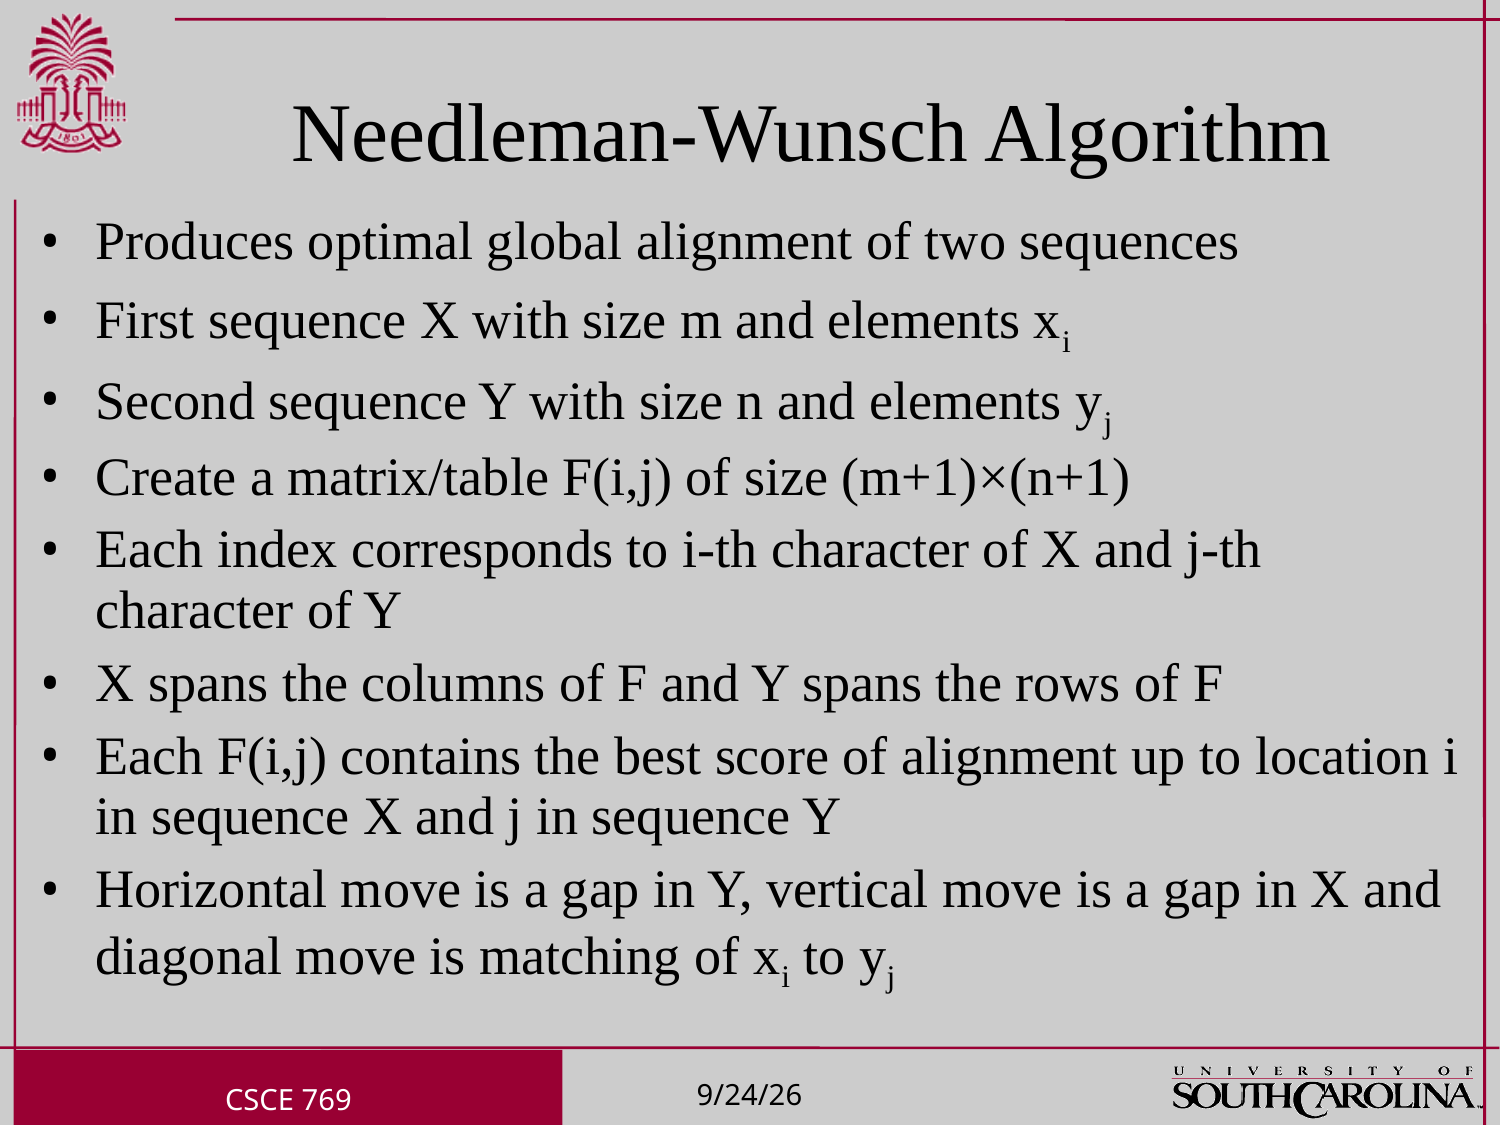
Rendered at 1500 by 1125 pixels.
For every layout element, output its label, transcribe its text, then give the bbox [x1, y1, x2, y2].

title Needleman-Wunsch Algorithm [174, 9, 1450, 188]
picture [12, 12, 131, 155]
picture [1162, 1050, 1483, 1125]
list Produces optimal global alignment of two sequences First sequence X with size m and elements xi Second sequence Y with size n and elements yj Create a matrix/table F(i,j) of size (m+1)×(n+1) Each index corresponds to i-th character of X and j-th character of Y X spans the columns of F and Y spans the rows of F Each F(i,j) contains the best score of alignment up to location i in sequence X and j in sequence Y Horizontal move is a gap in Y, vertical move is a gap in X and diagonal move is matching of xi to yj [24, 200, 1476, 1028]
